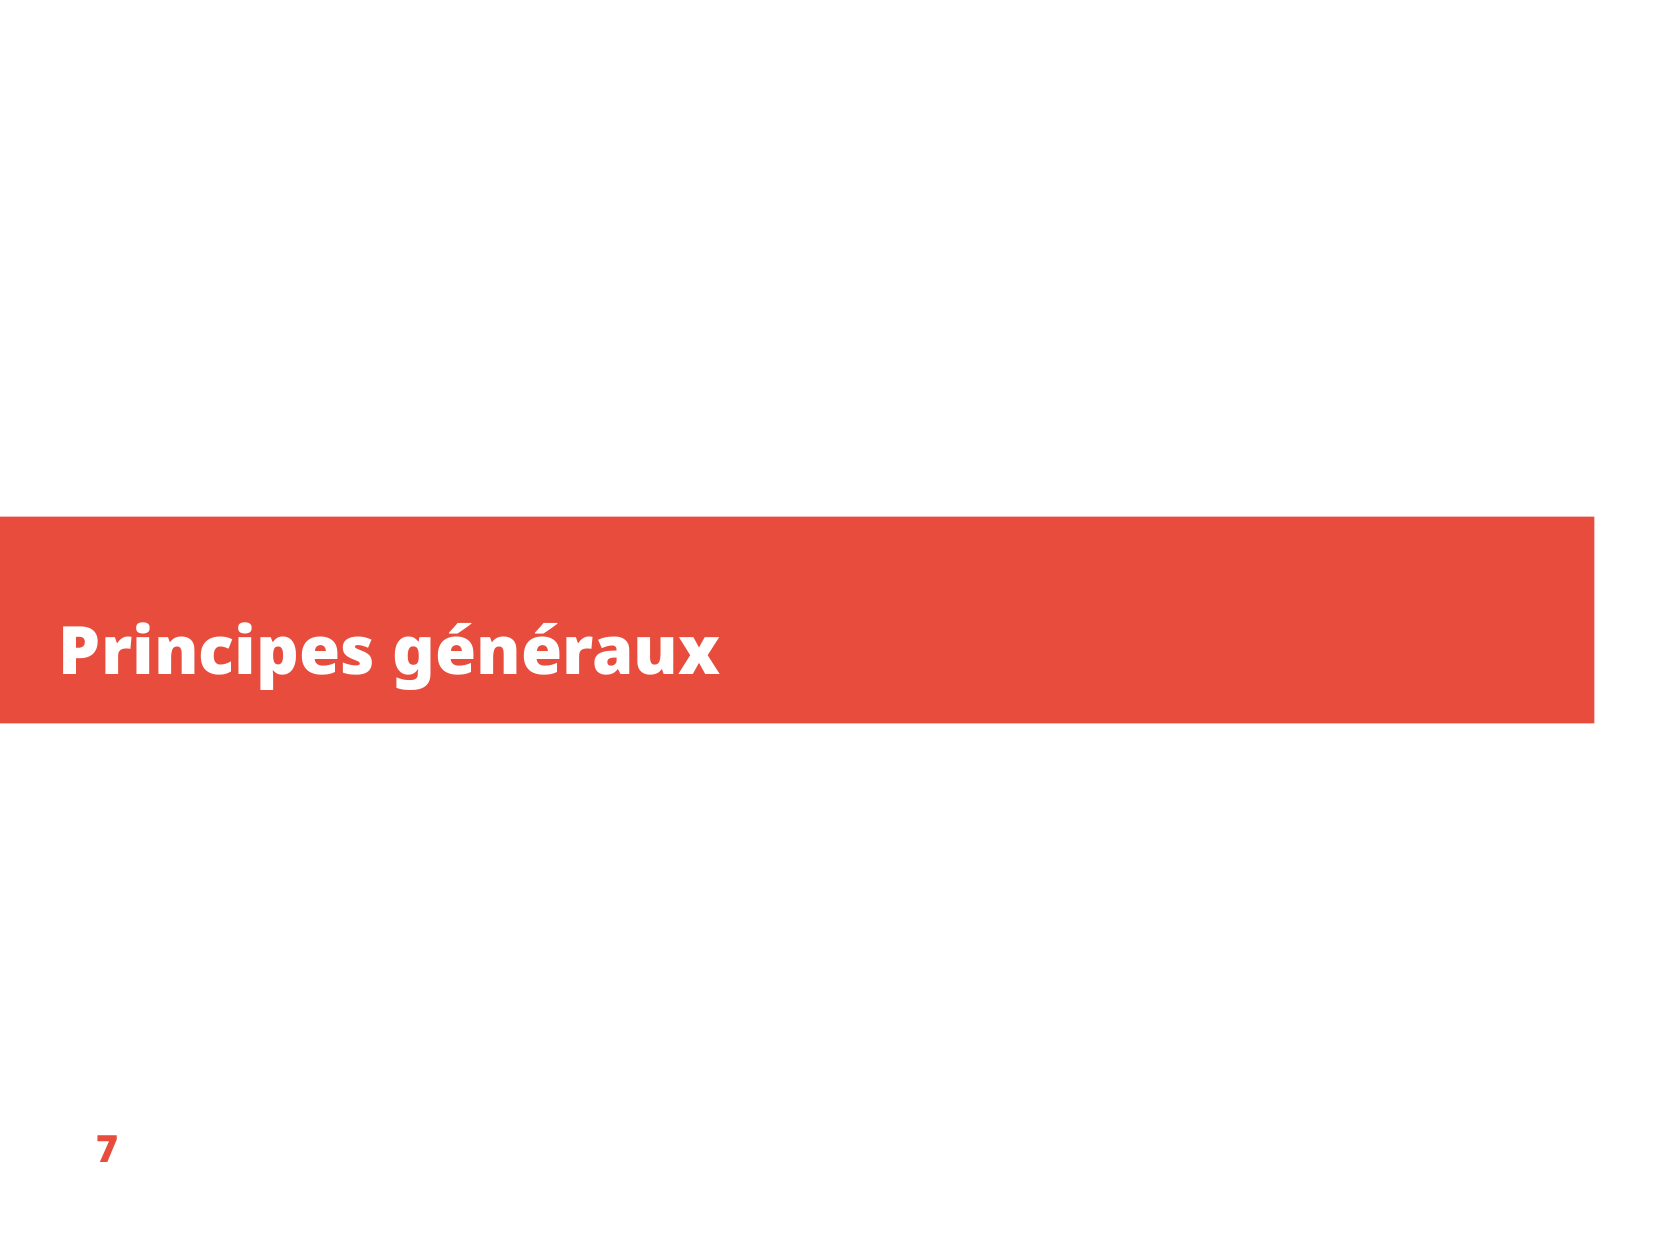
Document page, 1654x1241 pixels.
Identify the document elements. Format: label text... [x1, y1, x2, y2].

title Principes généraux [59, 546, 1595, 694]
